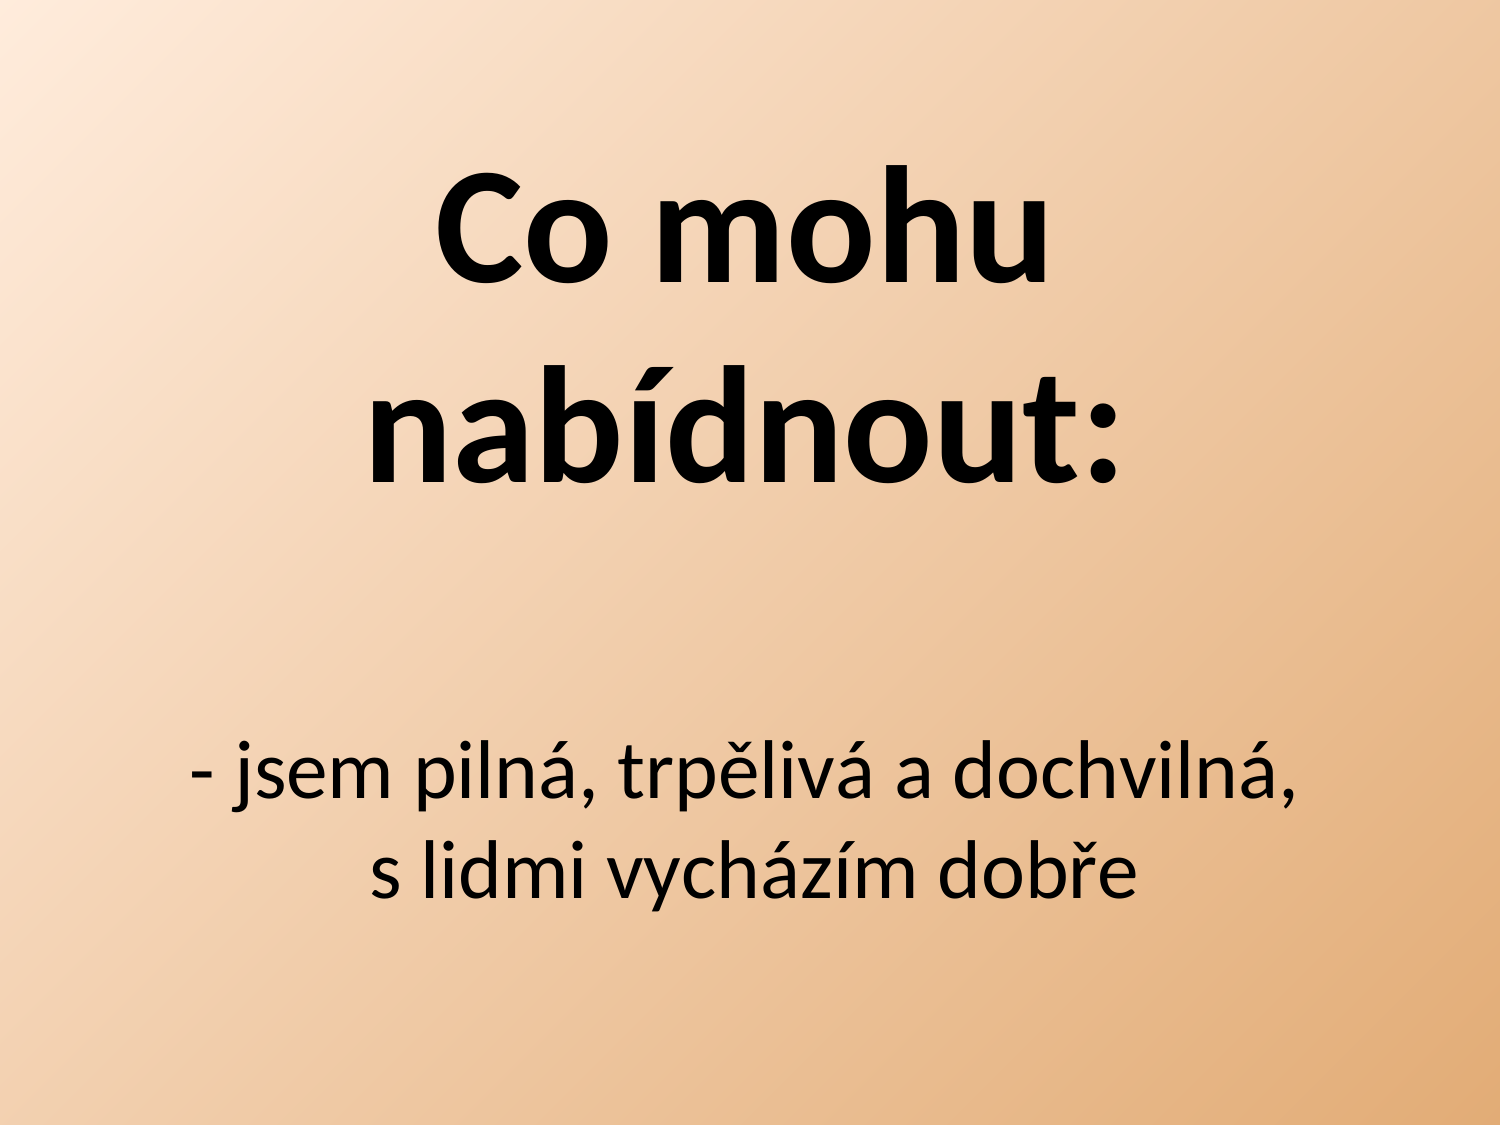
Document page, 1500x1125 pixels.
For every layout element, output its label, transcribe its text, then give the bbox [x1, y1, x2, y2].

title Co mohu nabídnout: - jsem pilná, trpělivá a dochvilná, s lidmi vycházím dobře [70, 108, 1421, 924]
